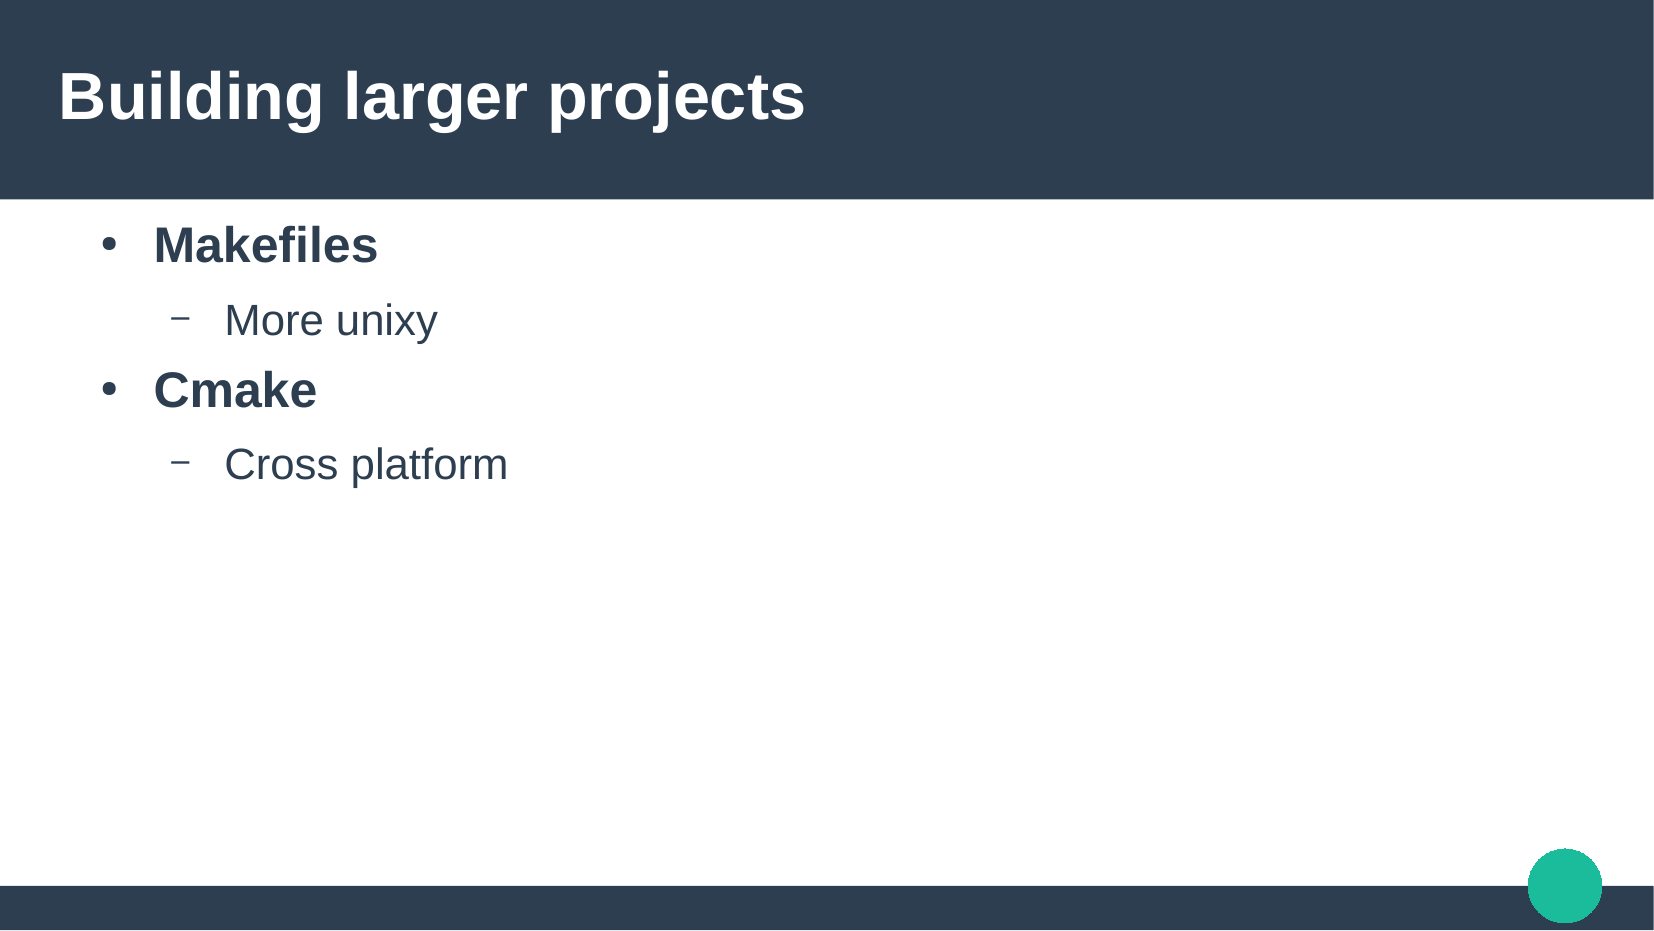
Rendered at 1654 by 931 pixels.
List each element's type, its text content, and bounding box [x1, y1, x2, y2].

title Building larger projects [59, 37, 1595, 155]
list Makefiles More unixy Cmake Cross platform [82, 217, 1571, 758]
